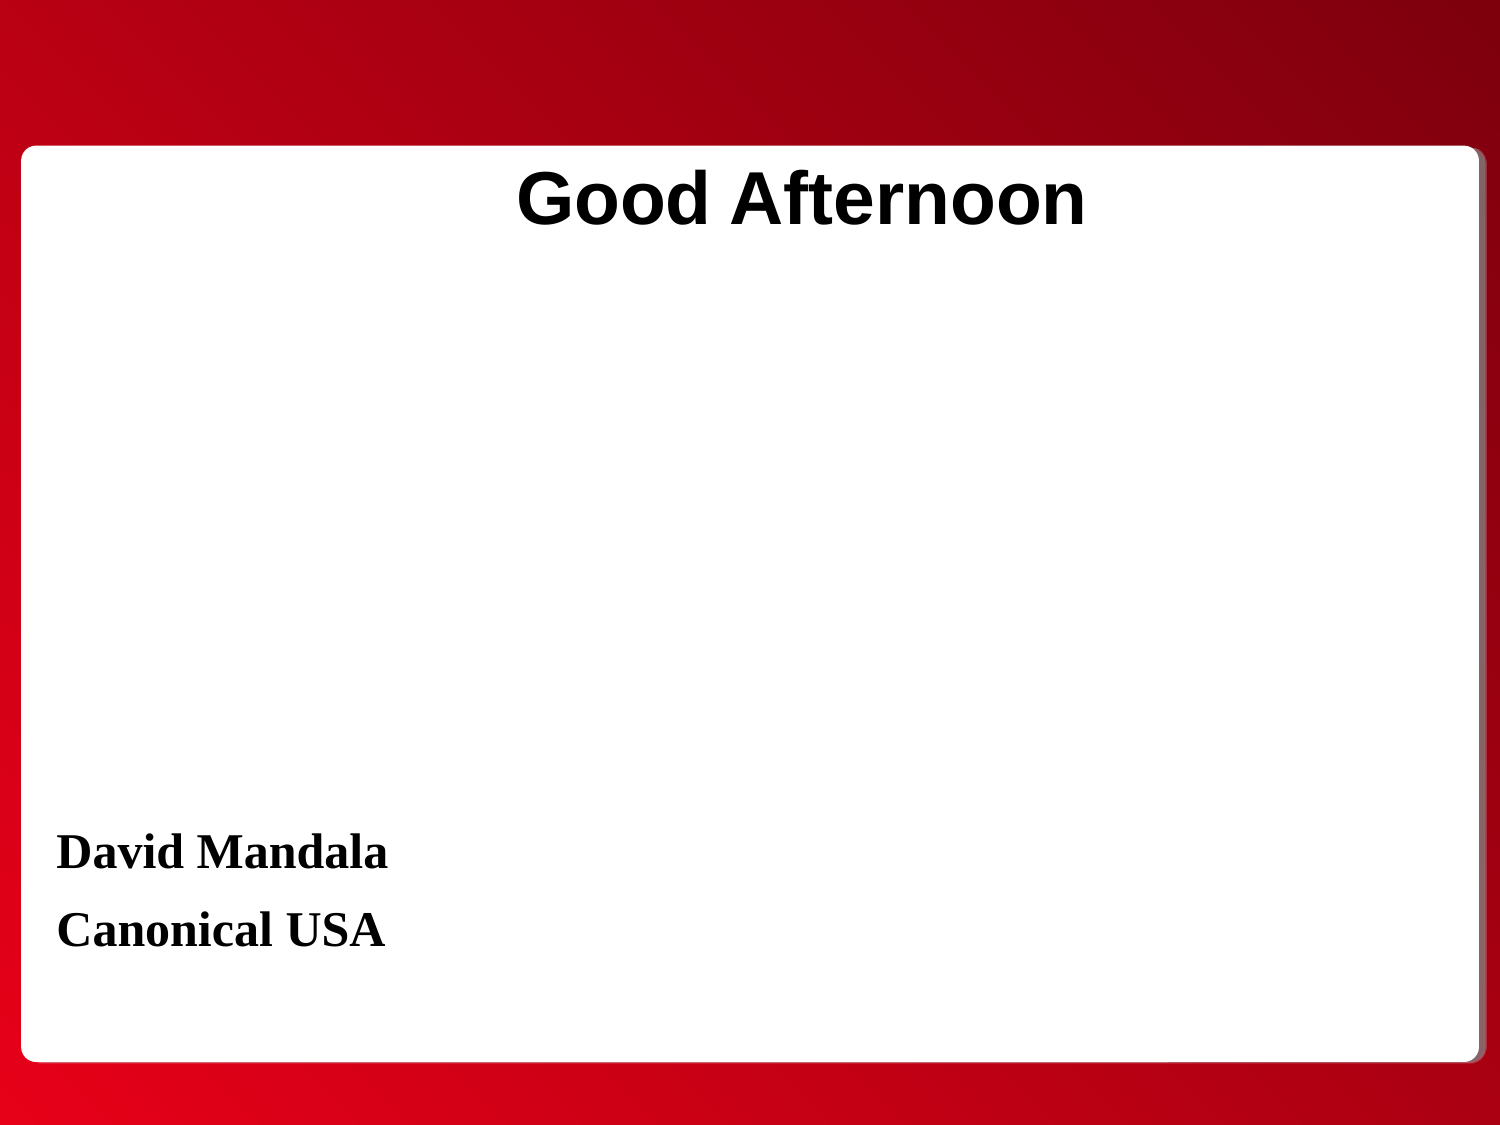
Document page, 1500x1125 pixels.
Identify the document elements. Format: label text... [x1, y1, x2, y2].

title Good Afternoon [37, 162, 1426, 263]
list David Mandala Canonical USA [54, 299, 1426, 1051]
